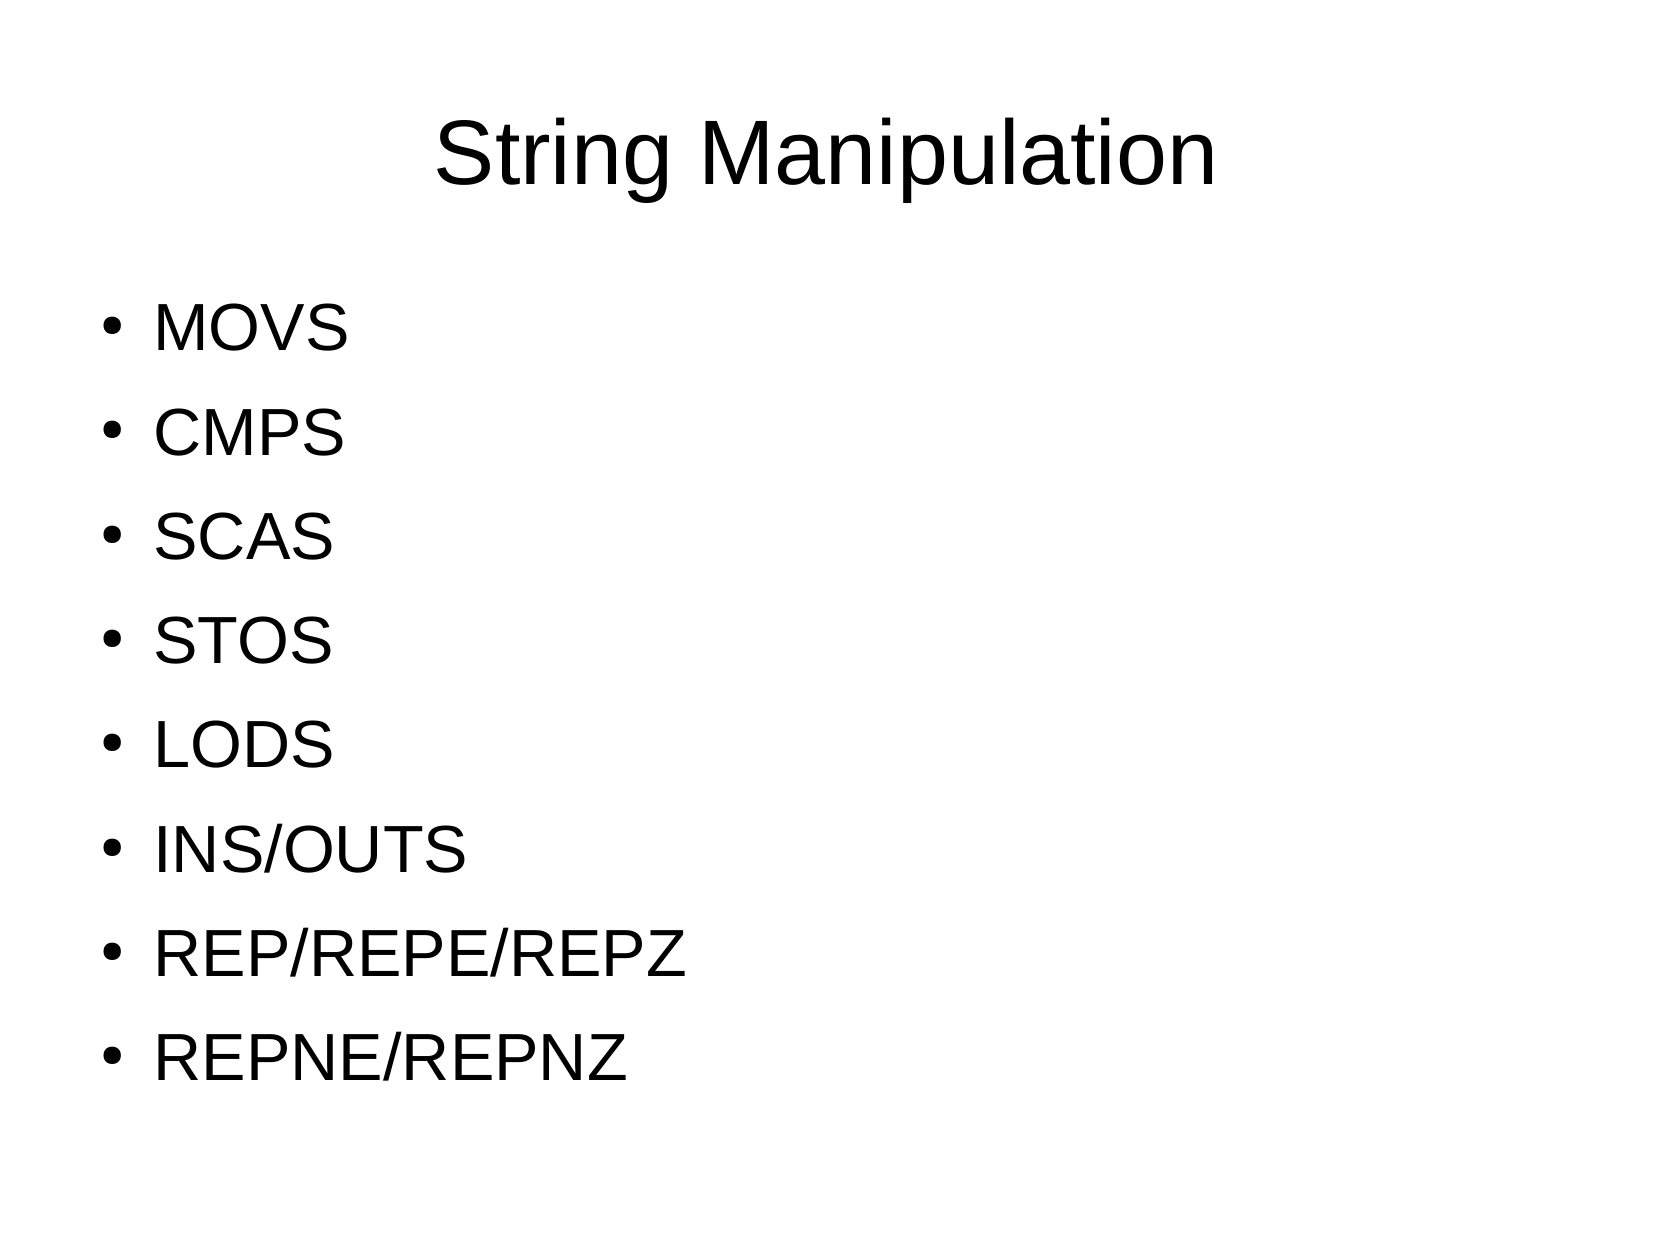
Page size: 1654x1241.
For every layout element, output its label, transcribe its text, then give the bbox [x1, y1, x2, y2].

title String Manipulation [82, 56, 1571, 250]
list MOVS CMPS SCAS STOS LODS INS/OUTS REP/REPE/REPZ REPNE/REPNZ [82, 290, 1571, 1096]
